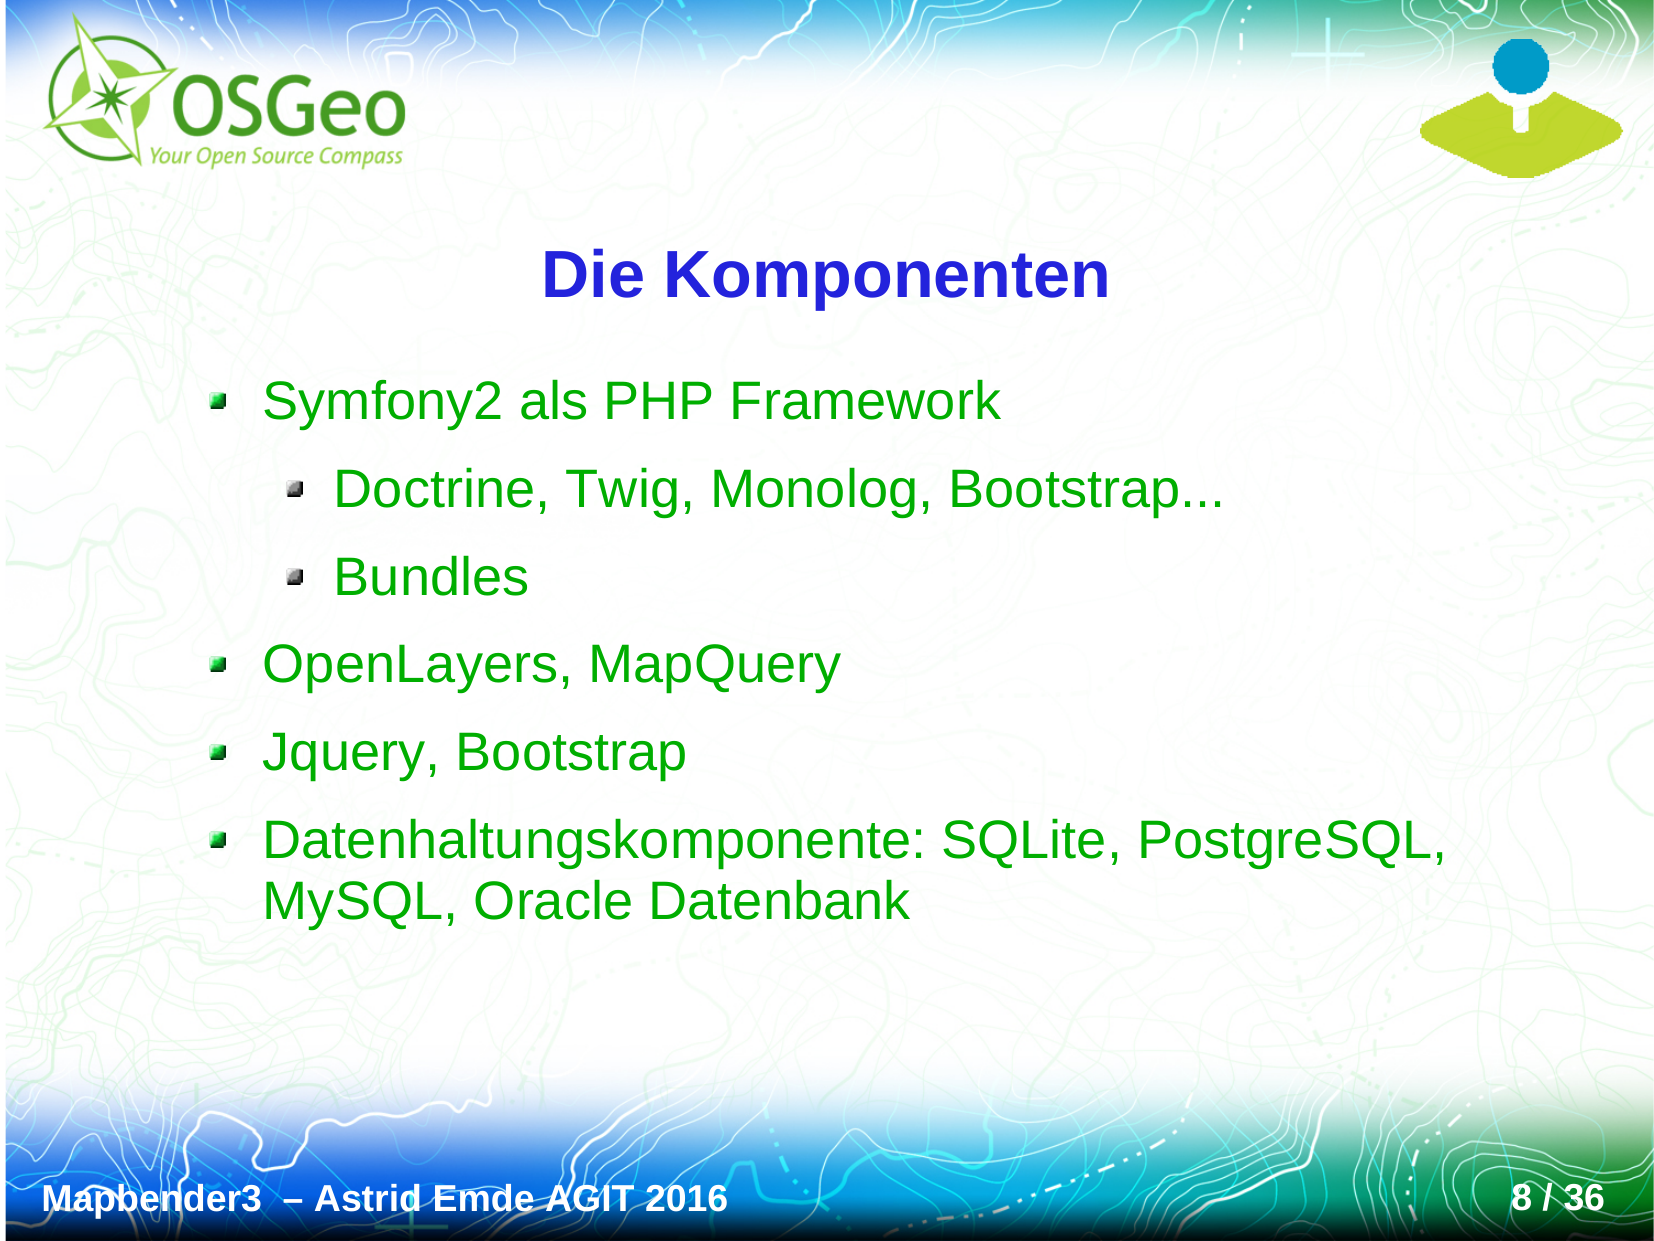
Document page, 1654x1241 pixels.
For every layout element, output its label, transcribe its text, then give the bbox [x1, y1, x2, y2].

title Die Komponenten [82, 208, 1571, 342]
picture [5, 0, 1654, 1241]
text_box Symfony2 als PHP Framework Doctrine, Twig, Monolog, Bootstrap... Bundles OpenLayers, MapQuery Jquery, Bootstrap Datenhaltungskomponente: SQLite, PostgreSQL, MySQL, Oracle Datenbank [177, 363, 1499, 1016]
